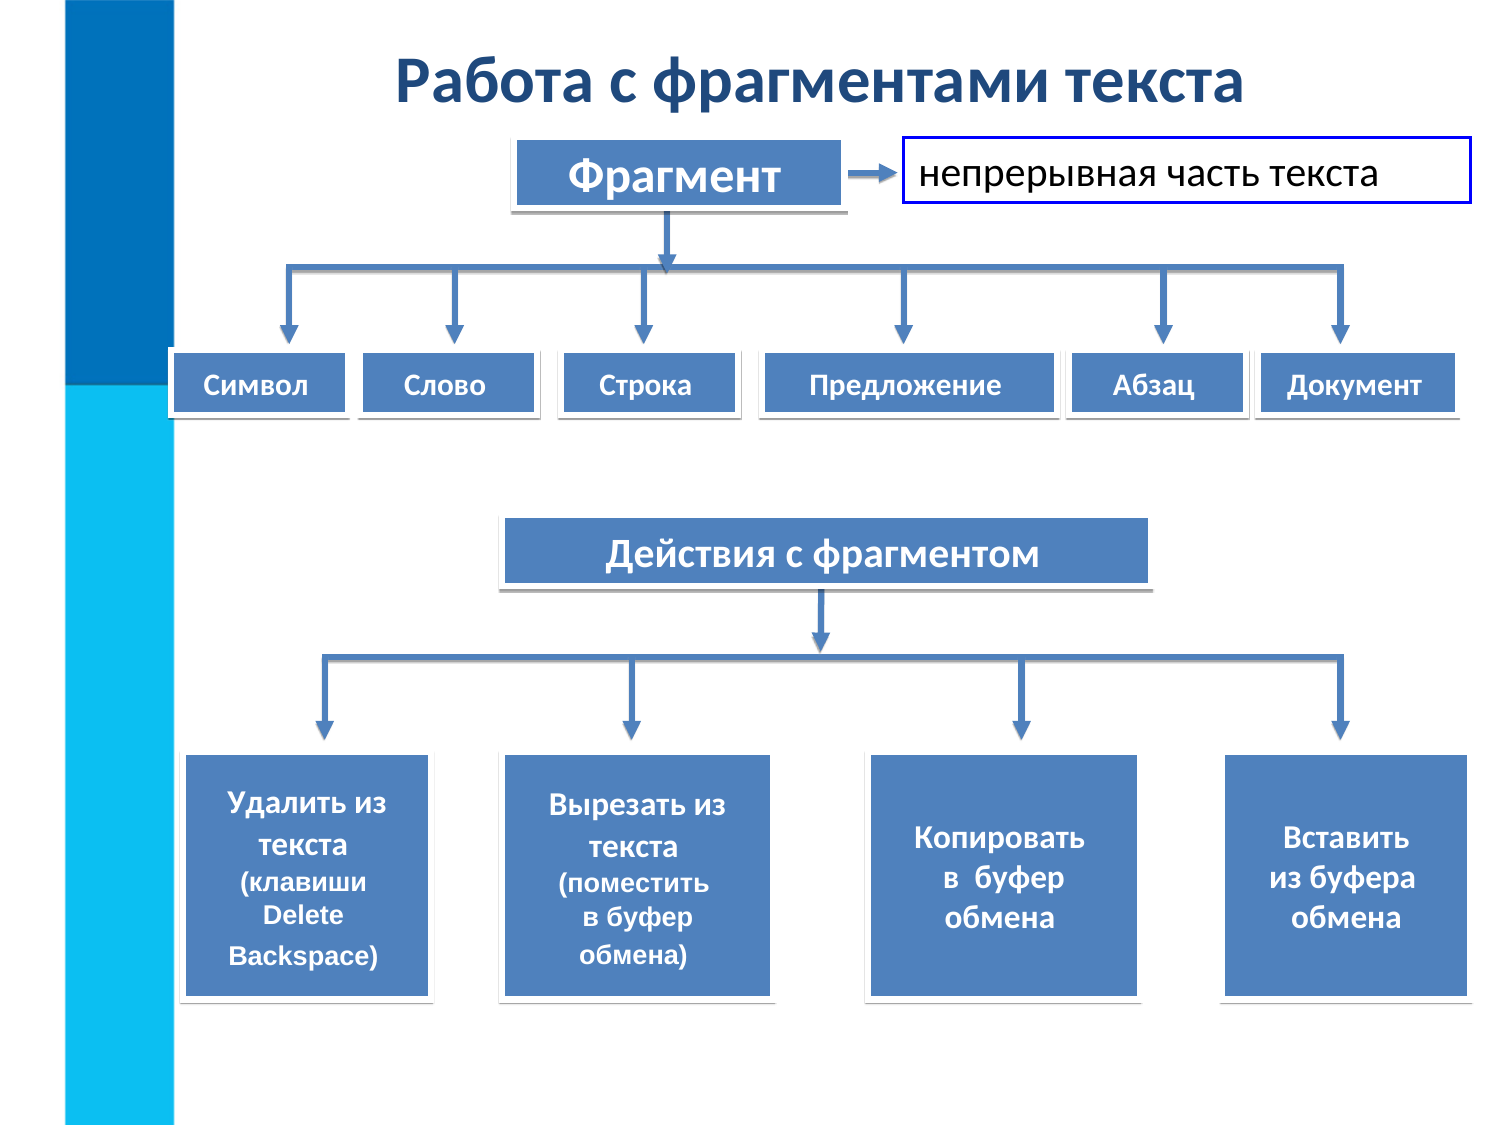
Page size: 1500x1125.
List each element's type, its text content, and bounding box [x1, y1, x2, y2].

text_box Слово [360, 350, 538, 415]
text_box Удалить из текста (клавиши Delete Backspace) [183, 751, 432, 1000]
text_box Строка [560, 350, 739, 415]
text_box Предложение [761, 350, 1057, 415]
text_box Вырезать из текста (поместить в буфер обмена) [501, 751, 774, 1000]
text_box Документ [1257, 350, 1459, 415]
text_box Символ [171, 350, 349, 415]
picture [0, 0, 1500, 1125]
text_box Работа с фрагментами текста [171, 30, 1471, 135]
text_box Действия с фрагментом [501, 515, 1152, 587]
text_box Фрагмент [513, 137, 845, 208]
text_box непрерывная часть текста [903, 137, 1471, 203]
text_box Копировать в буфер обмена [867, 751, 1140, 1000]
text_box Абзац [1068, 350, 1246, 415]
text_box Вставить из буфера обмена [1222, 751, 1471, 1000]
